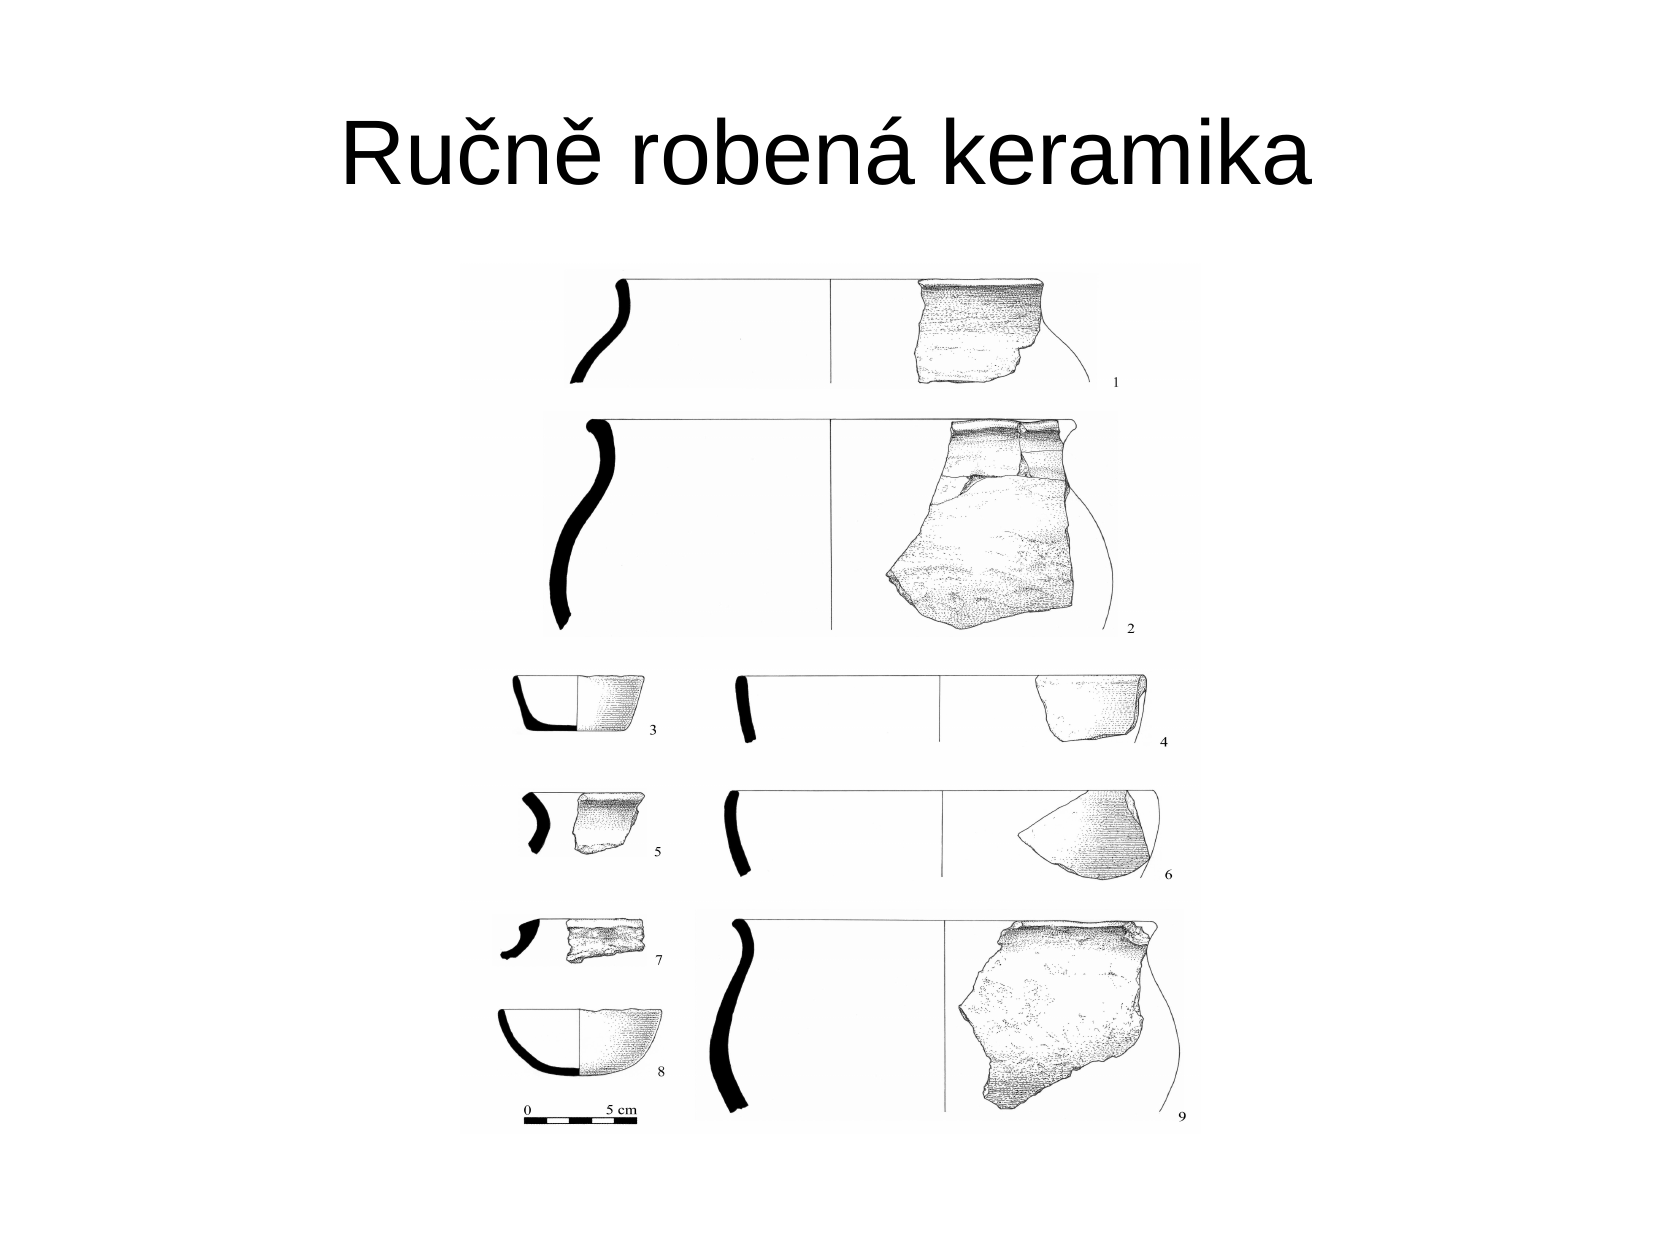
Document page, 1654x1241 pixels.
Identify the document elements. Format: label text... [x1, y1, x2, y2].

title Ručně robená keramika [82, 49, 1571, 257]
picture [460, 263, 1201, 1134]
